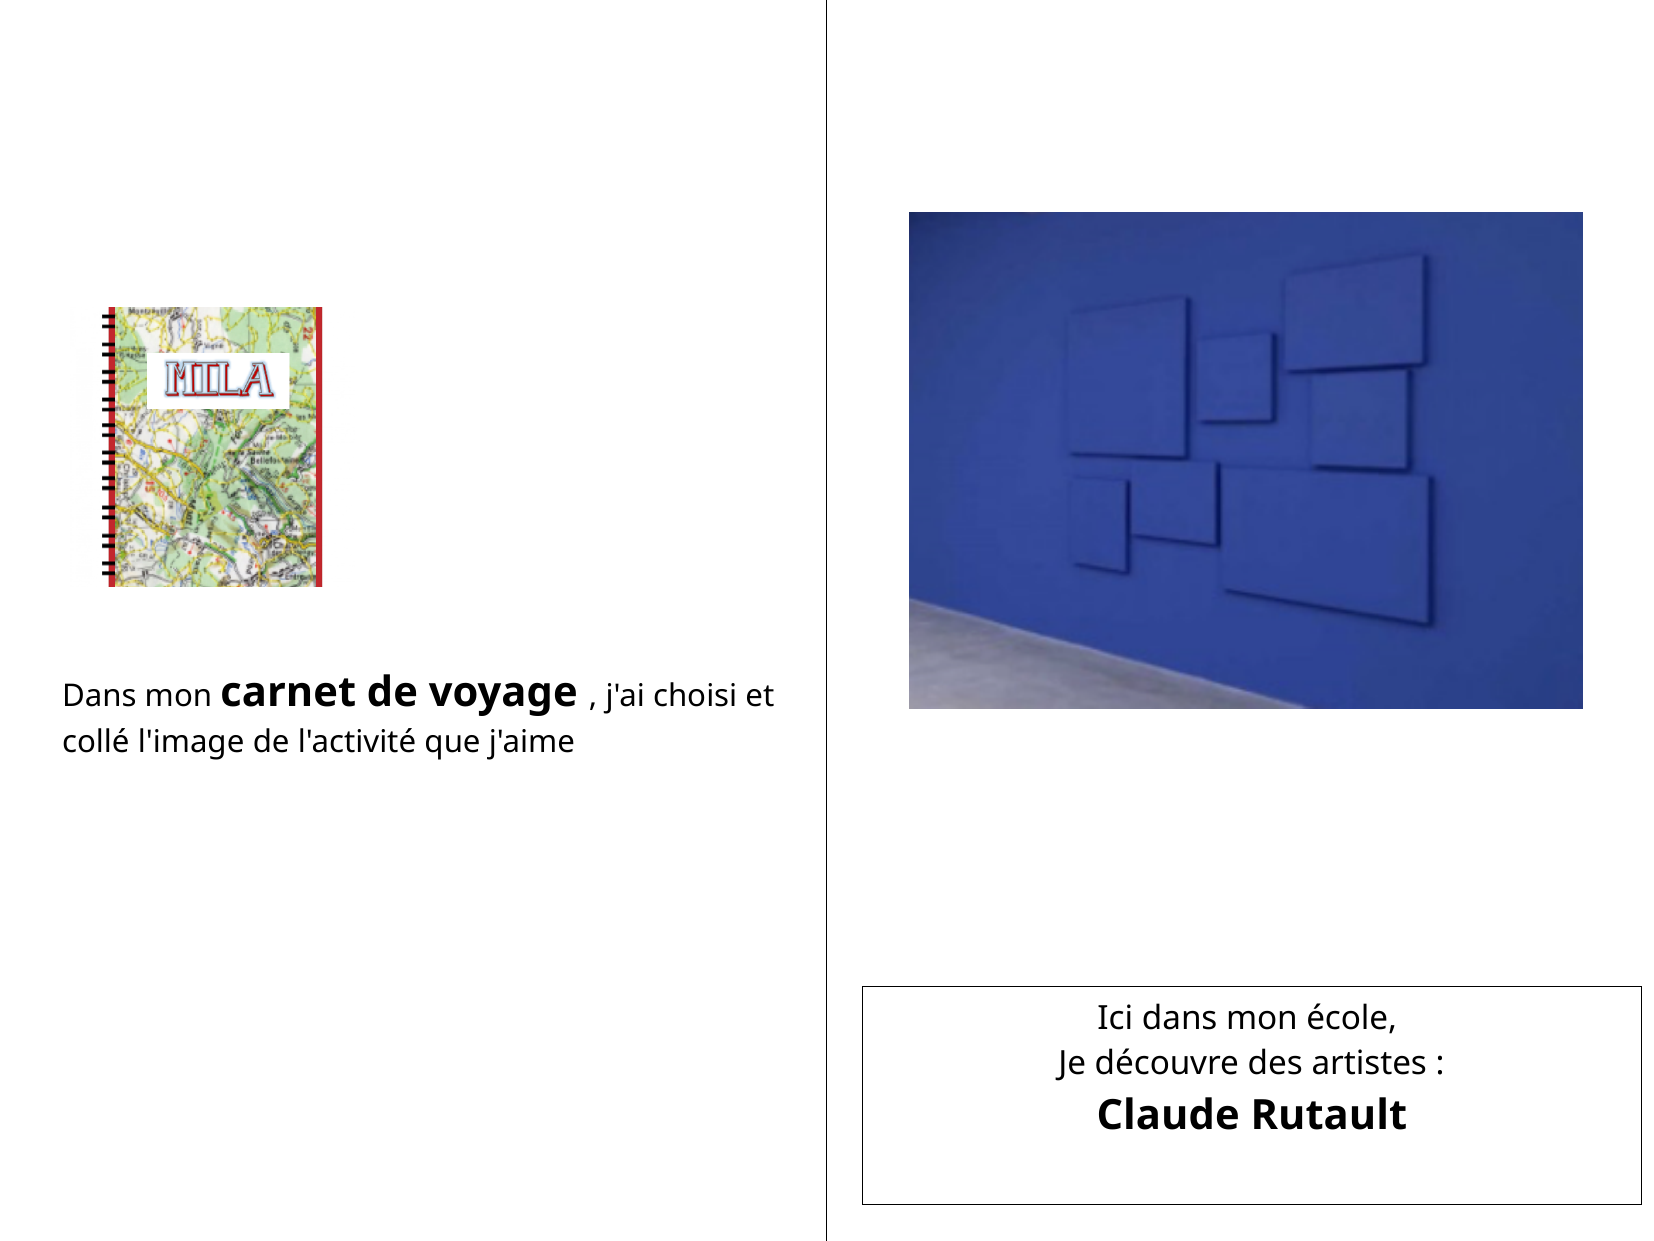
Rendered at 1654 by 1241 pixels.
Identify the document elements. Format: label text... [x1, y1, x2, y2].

picture [909, 212, 1583, 709]
text_box Ici dans mon école, Je découvre des artistes : Claude Rutault [862, 986, 1642, 1205]
text_box Dans mon carnet de voyage , j'ai choisi et collé l'image de l'activité que j'aime [47, 654, 804, 863]
picture [70, 307, 355, 587]
